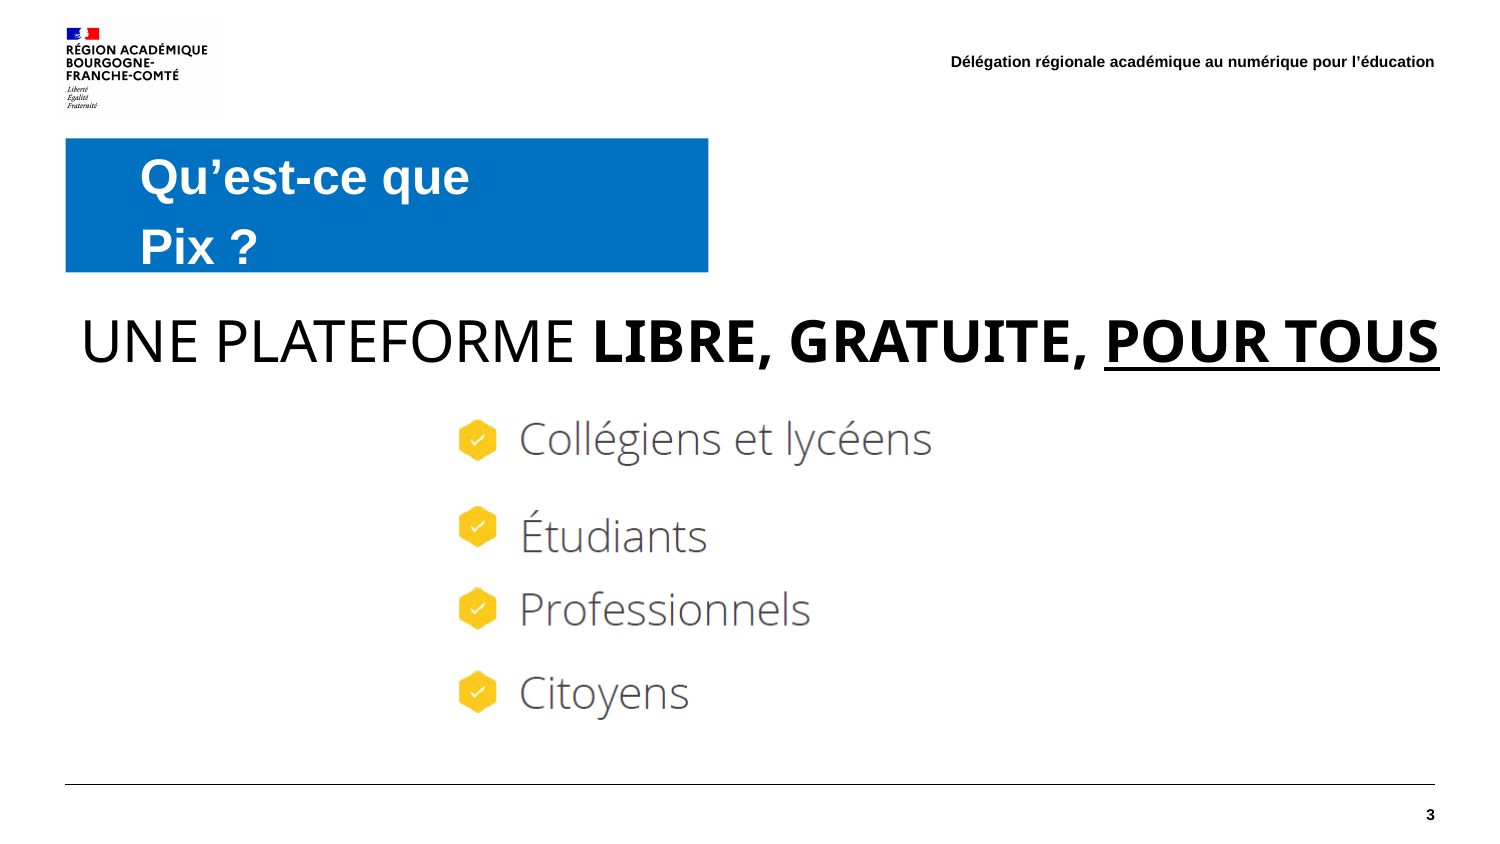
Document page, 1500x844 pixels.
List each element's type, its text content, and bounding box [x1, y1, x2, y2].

picture [407, 398, 1247, 749]
slide_number <numéro> [1213, 784, 1436, 844]
text_box UNE PLATEFORME LIBRE, GRATUITE, POUR TOUS [65, 296, 1500, 522]
picture [55, 16, 219, 120]
footer Délégation régionale académique au numérique pour l’éducation [470, 32, 1436, 92]
list Qu’est-ce que Pix ? [65, 138, 709, 273]
